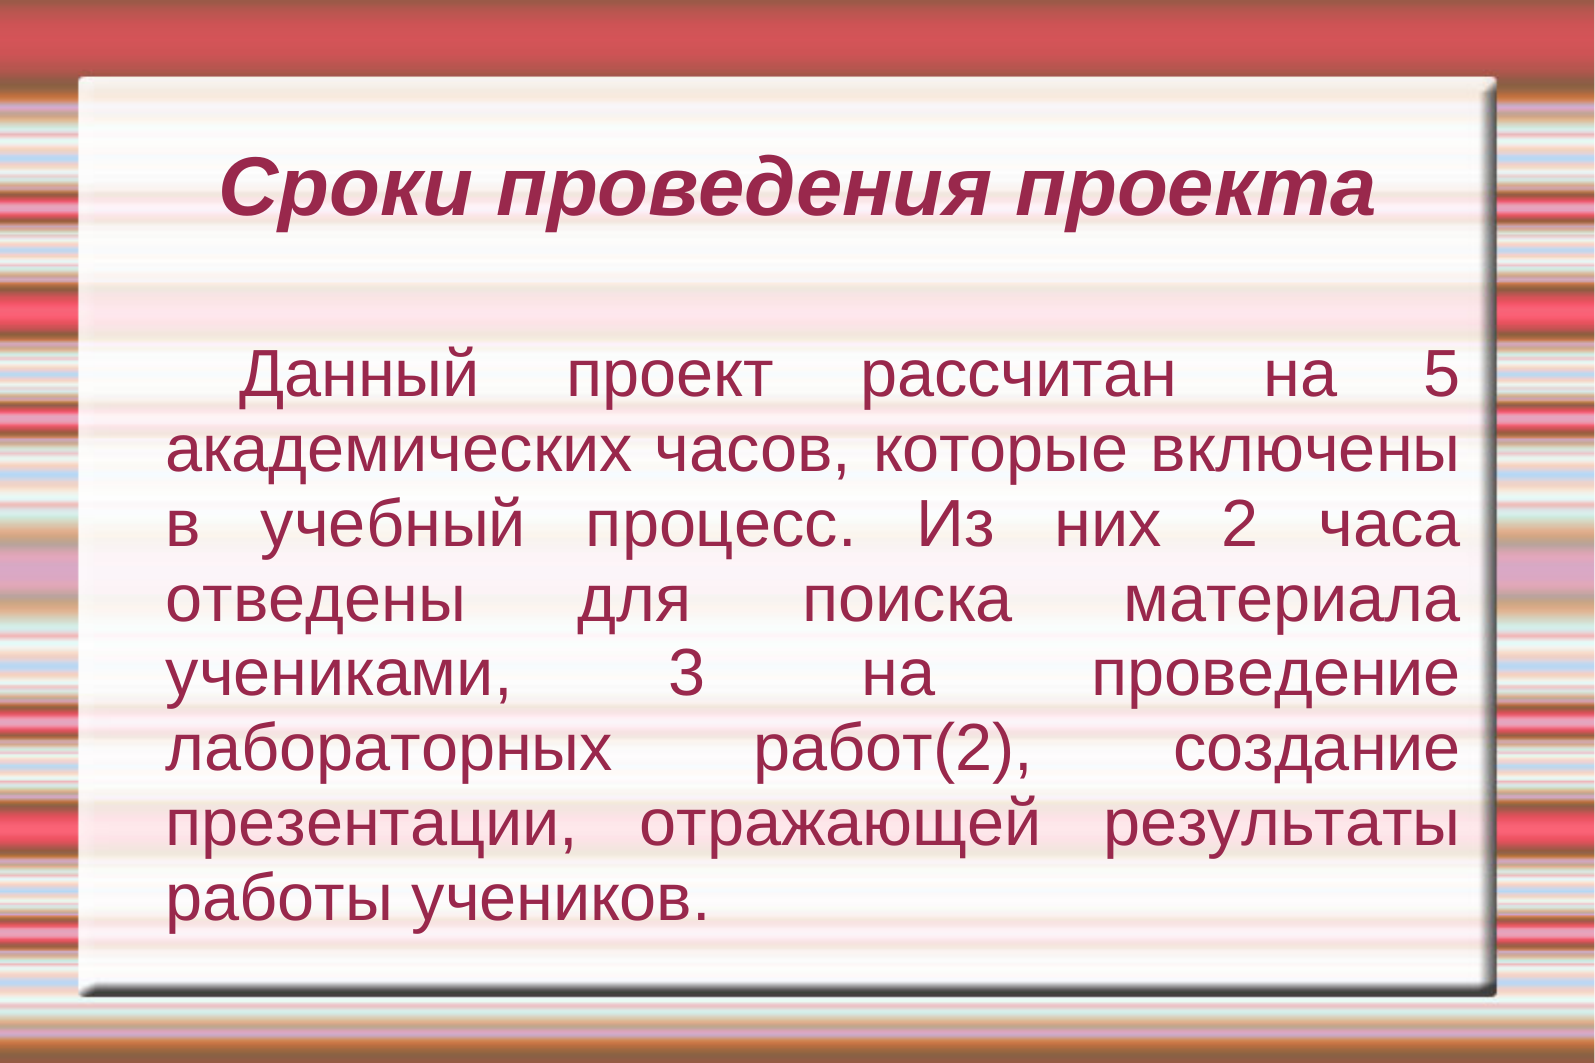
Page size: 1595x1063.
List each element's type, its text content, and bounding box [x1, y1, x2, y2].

title Сроки проведения проекта [117, 98, 1479, 276]
subtitle Данный проект рассчитан на 5 академических часов, которые включены в учебный процесс. Из них 2 часа отведены для поиска материала учениками, 3 на проведение лабораторных работ(2), создание презентации, отражающей результаты работы учеников. [130, 300, 1462, 971]
picture [0, 0, 1595, 1063]
